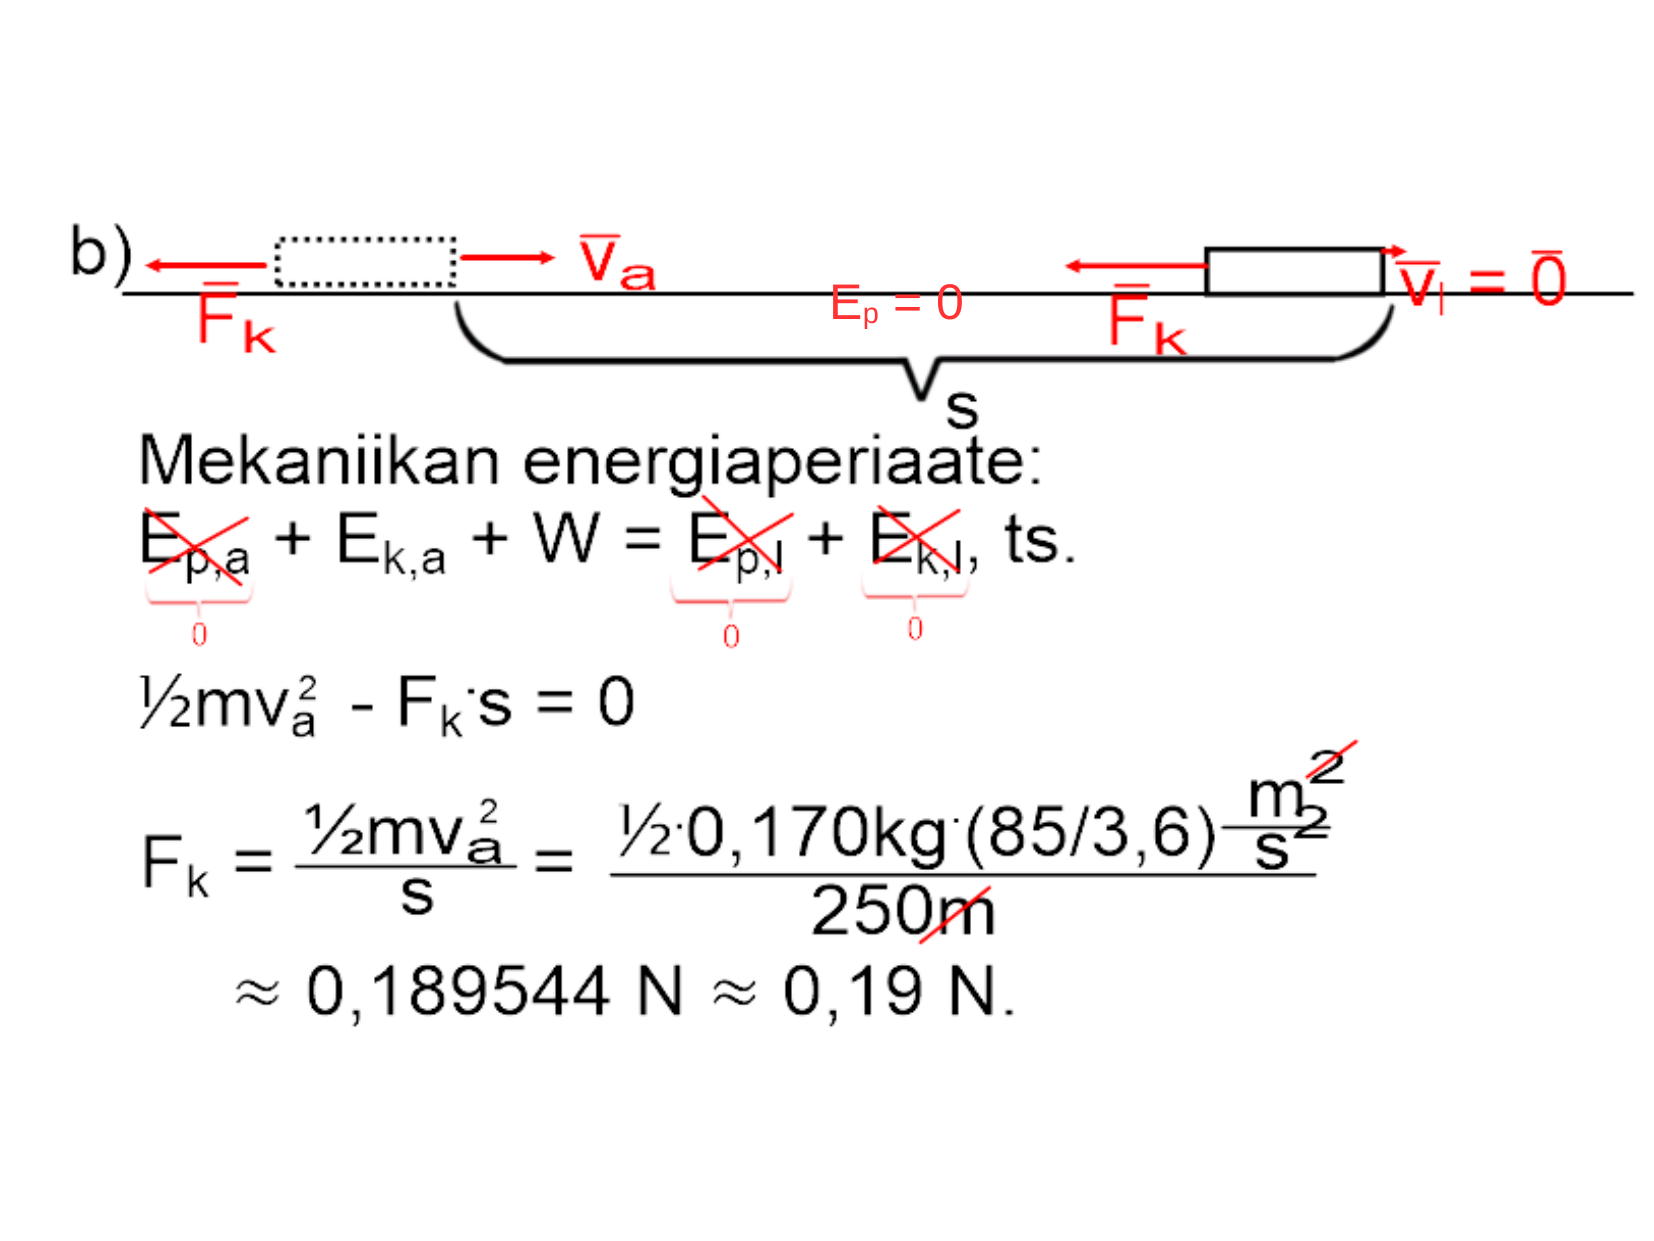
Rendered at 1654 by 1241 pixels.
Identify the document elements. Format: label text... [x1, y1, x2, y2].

picture [32, 165, 1641, 1084]
text_box Ep = 0 [814, 267, 980, 355]
